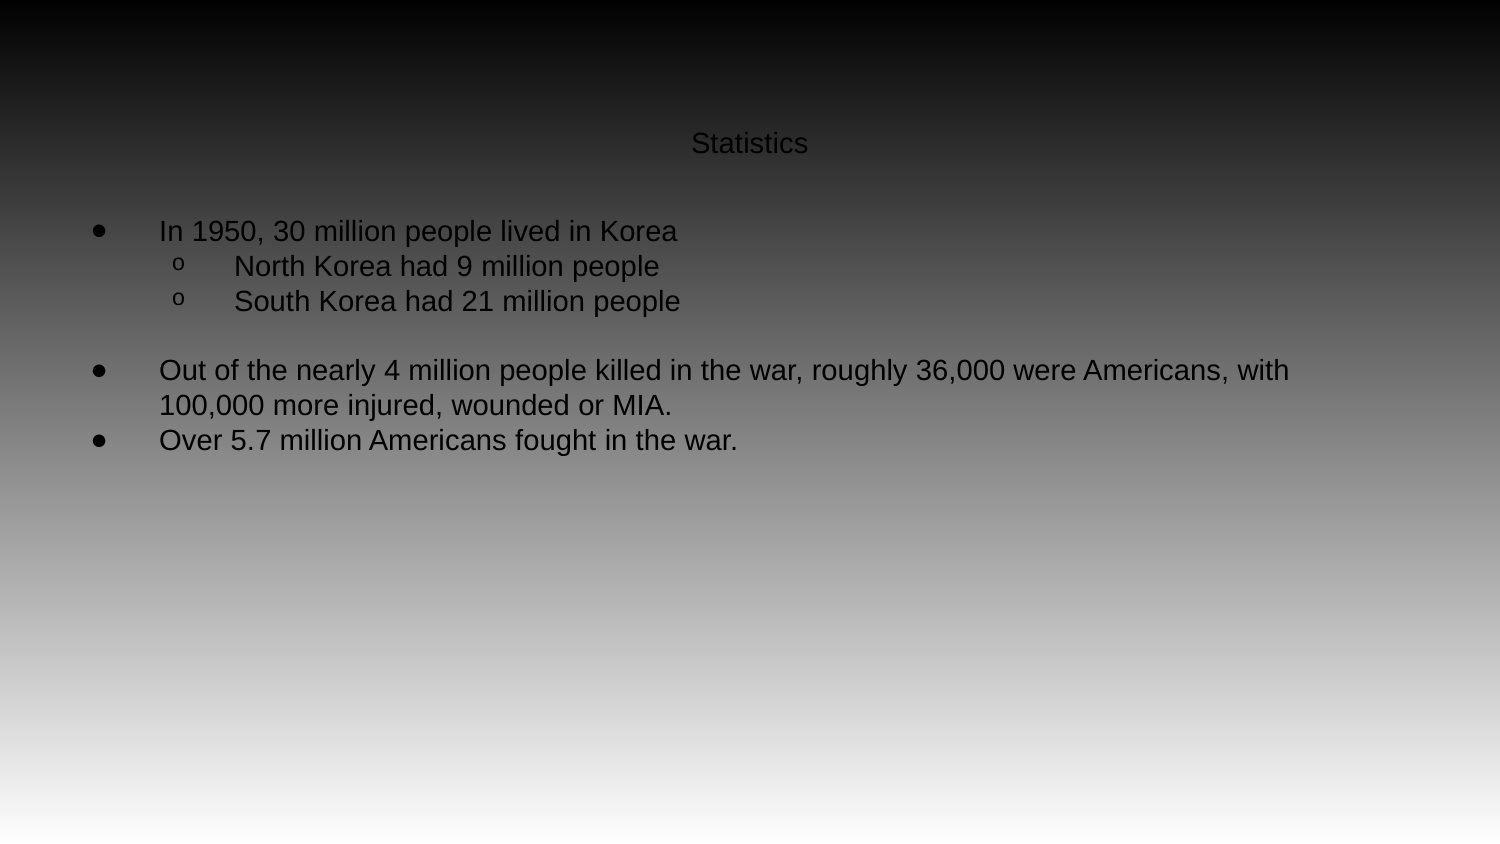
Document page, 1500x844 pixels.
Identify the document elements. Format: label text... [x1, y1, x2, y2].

list In 1950, 30 million people lived in Korea North Korea had 9 million people South Korea had 21 million people Out of the nearly 4 million people killed in the war, roughly 36,000 were Americans, with 100,000 more injured, wounded or MIA. Over 5.7 million Americans fought in the war. [69, 196, 1420, 808]
title Statistics [75, 33, 1425, 175]
